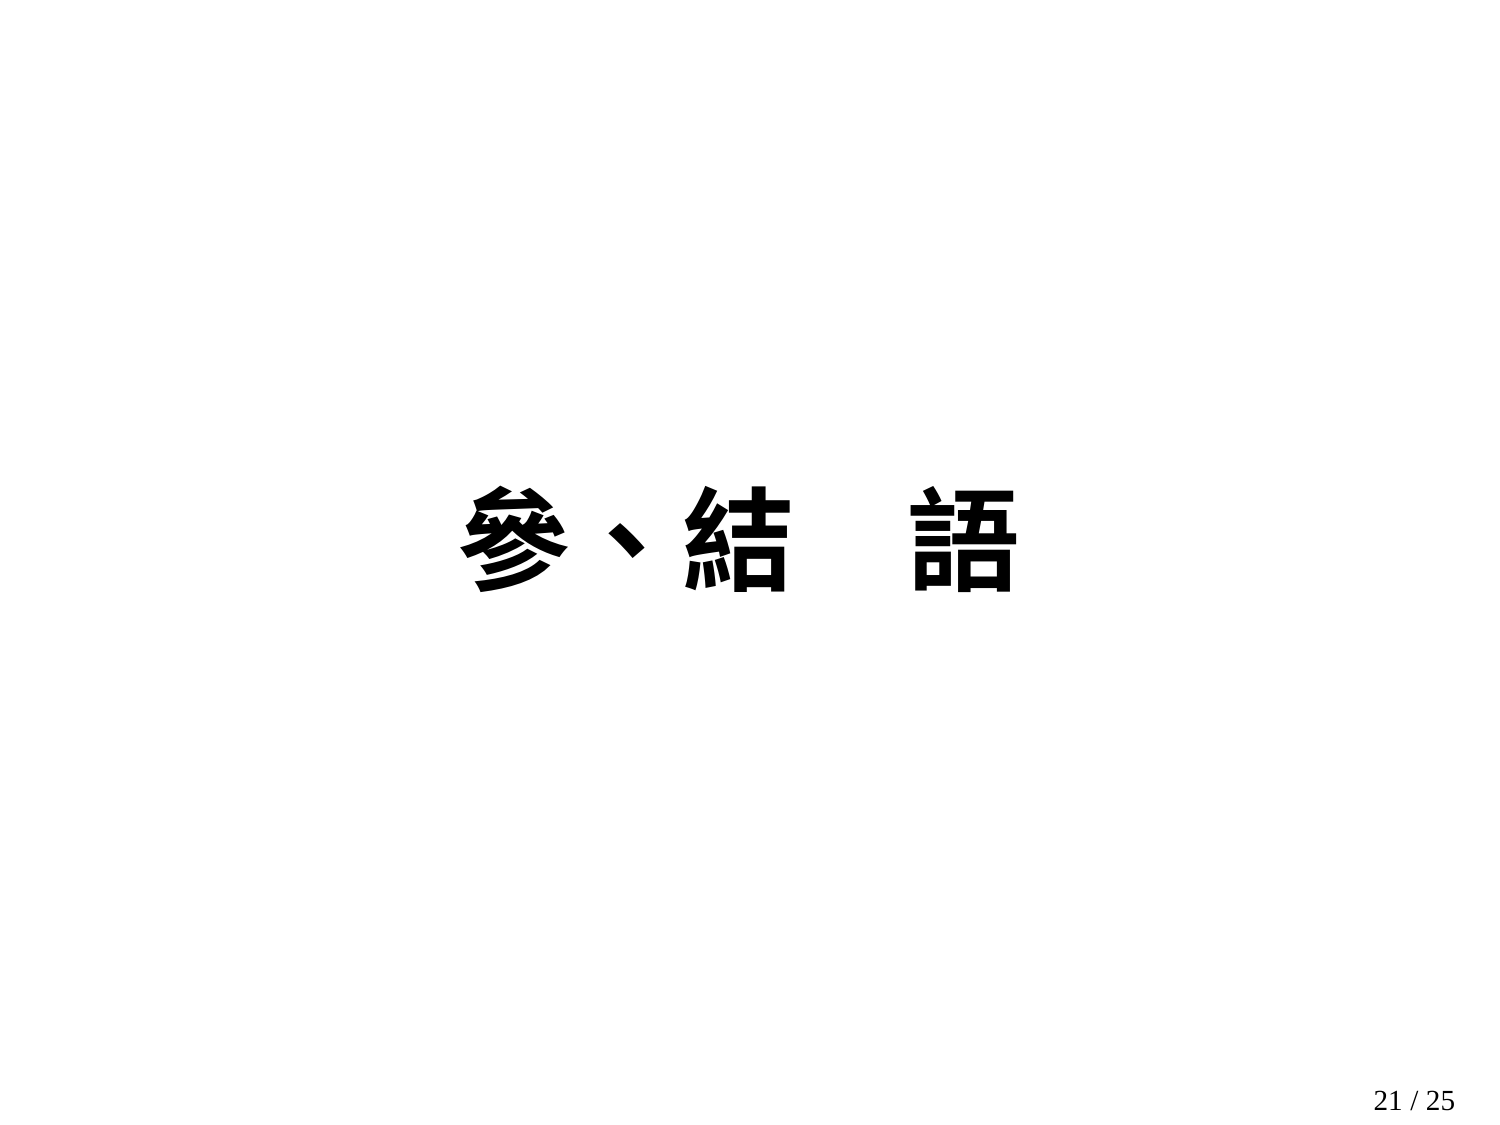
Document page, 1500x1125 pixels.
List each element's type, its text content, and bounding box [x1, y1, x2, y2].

text_box 參、結 語 [443, 466, 1152, 660]
